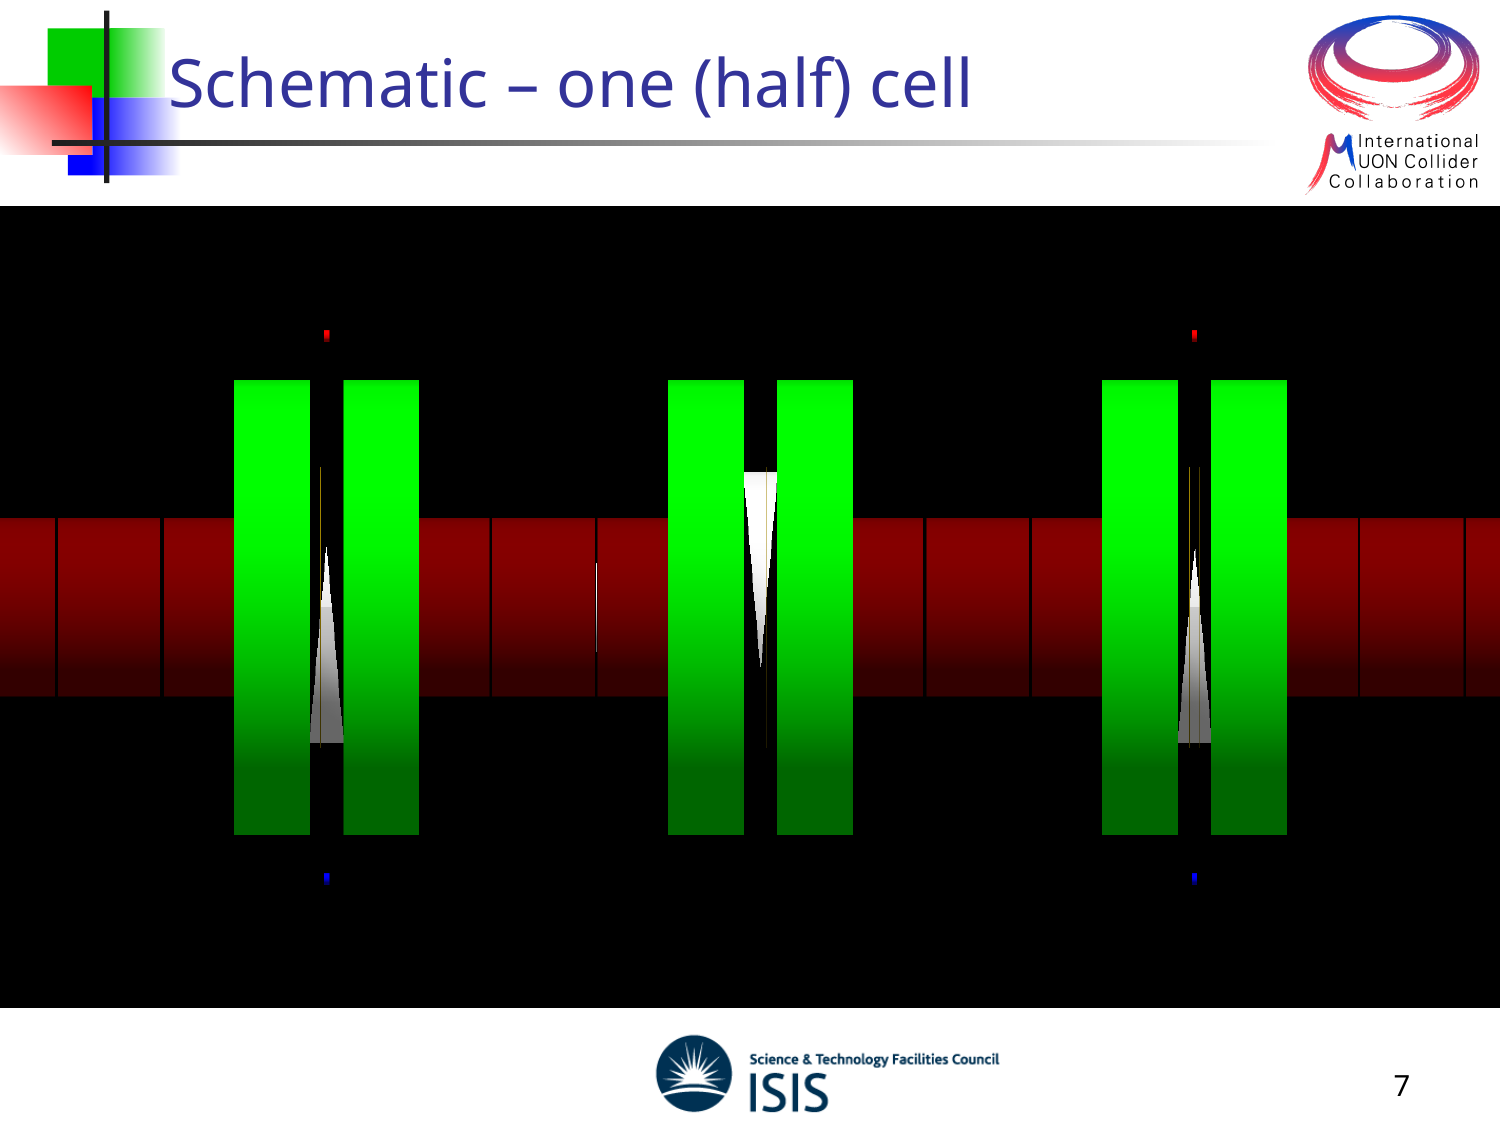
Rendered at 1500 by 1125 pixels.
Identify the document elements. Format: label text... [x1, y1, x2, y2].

picture [0, 206, 1500, 1008]
picture [640, 1021, 1167, 1125]
picture [1305, 15, 1480, 195]
title Schematic – one (half) cell [168, 0, 1447, 176]
